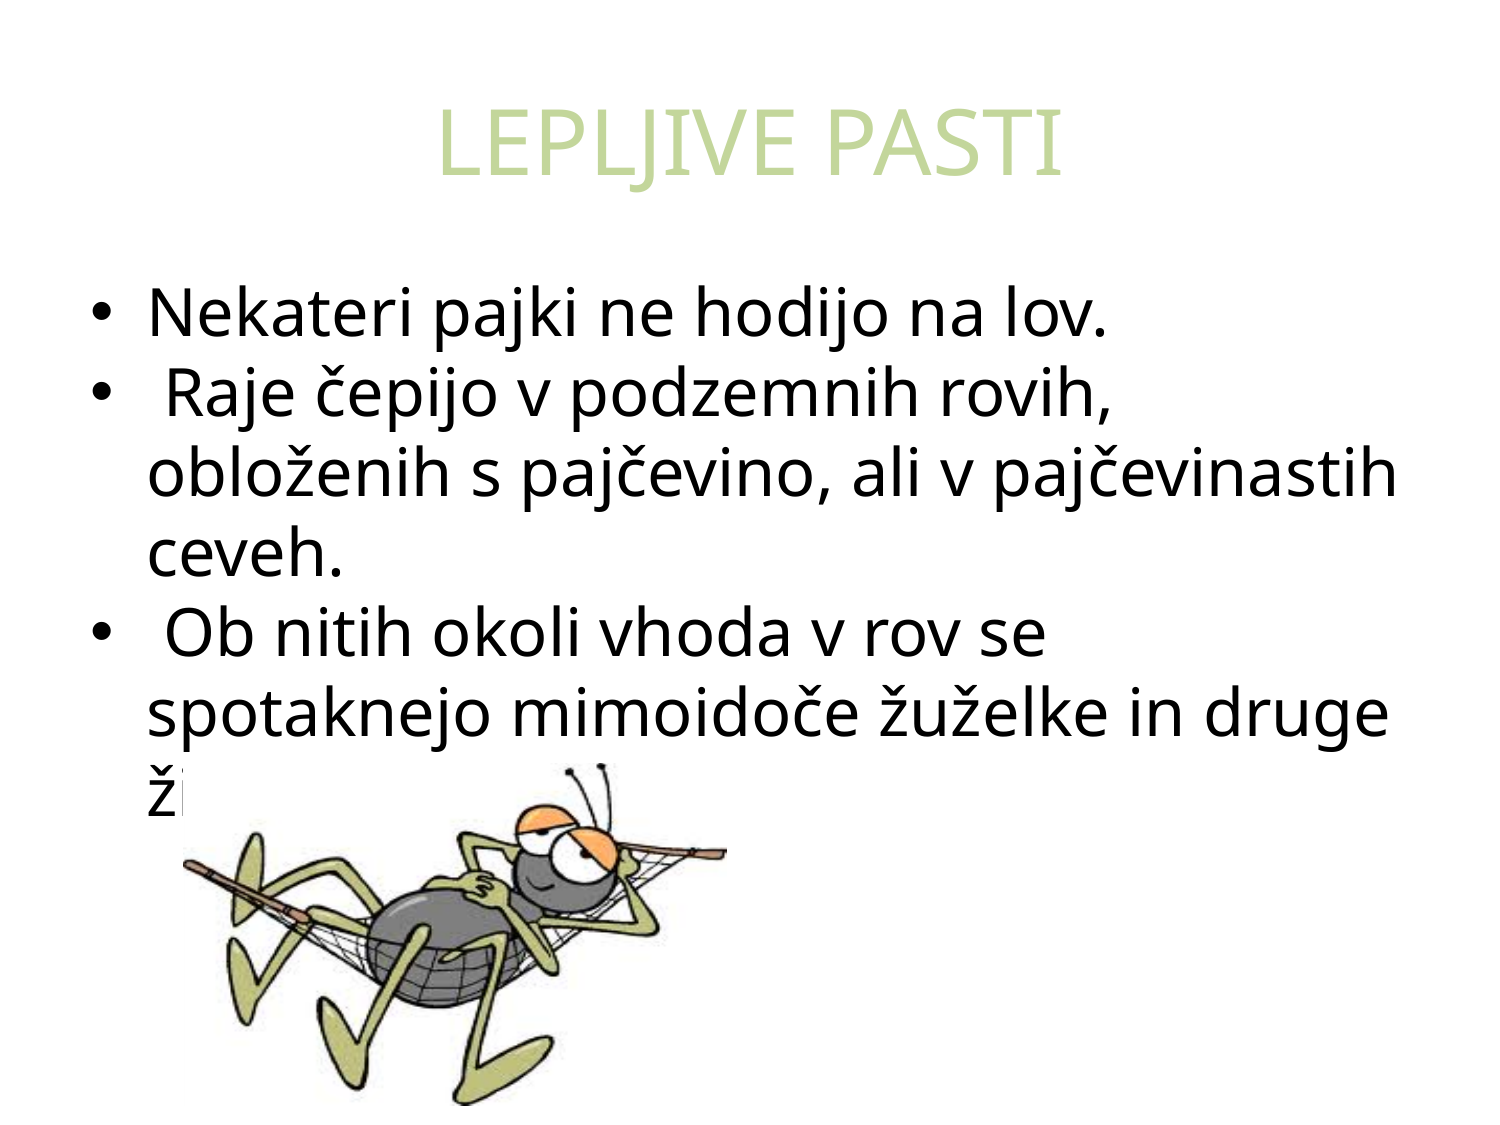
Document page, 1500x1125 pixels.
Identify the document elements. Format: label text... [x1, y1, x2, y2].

list Nekateri pajki ne hodijo na lov. Raje čepijo v podzemnih rovih, obloženih s pajčevino, ali v pajčevinastih ceveh. Ob nitih okoli vhoda v rov se spotaknejo mimoidoče žuželke in druge živalce. [75, 262, 1425, 1005]
picture [183, 763, 727, 1106]
title LEPLJIVE PASTI [75, 45, 1425, 233]
